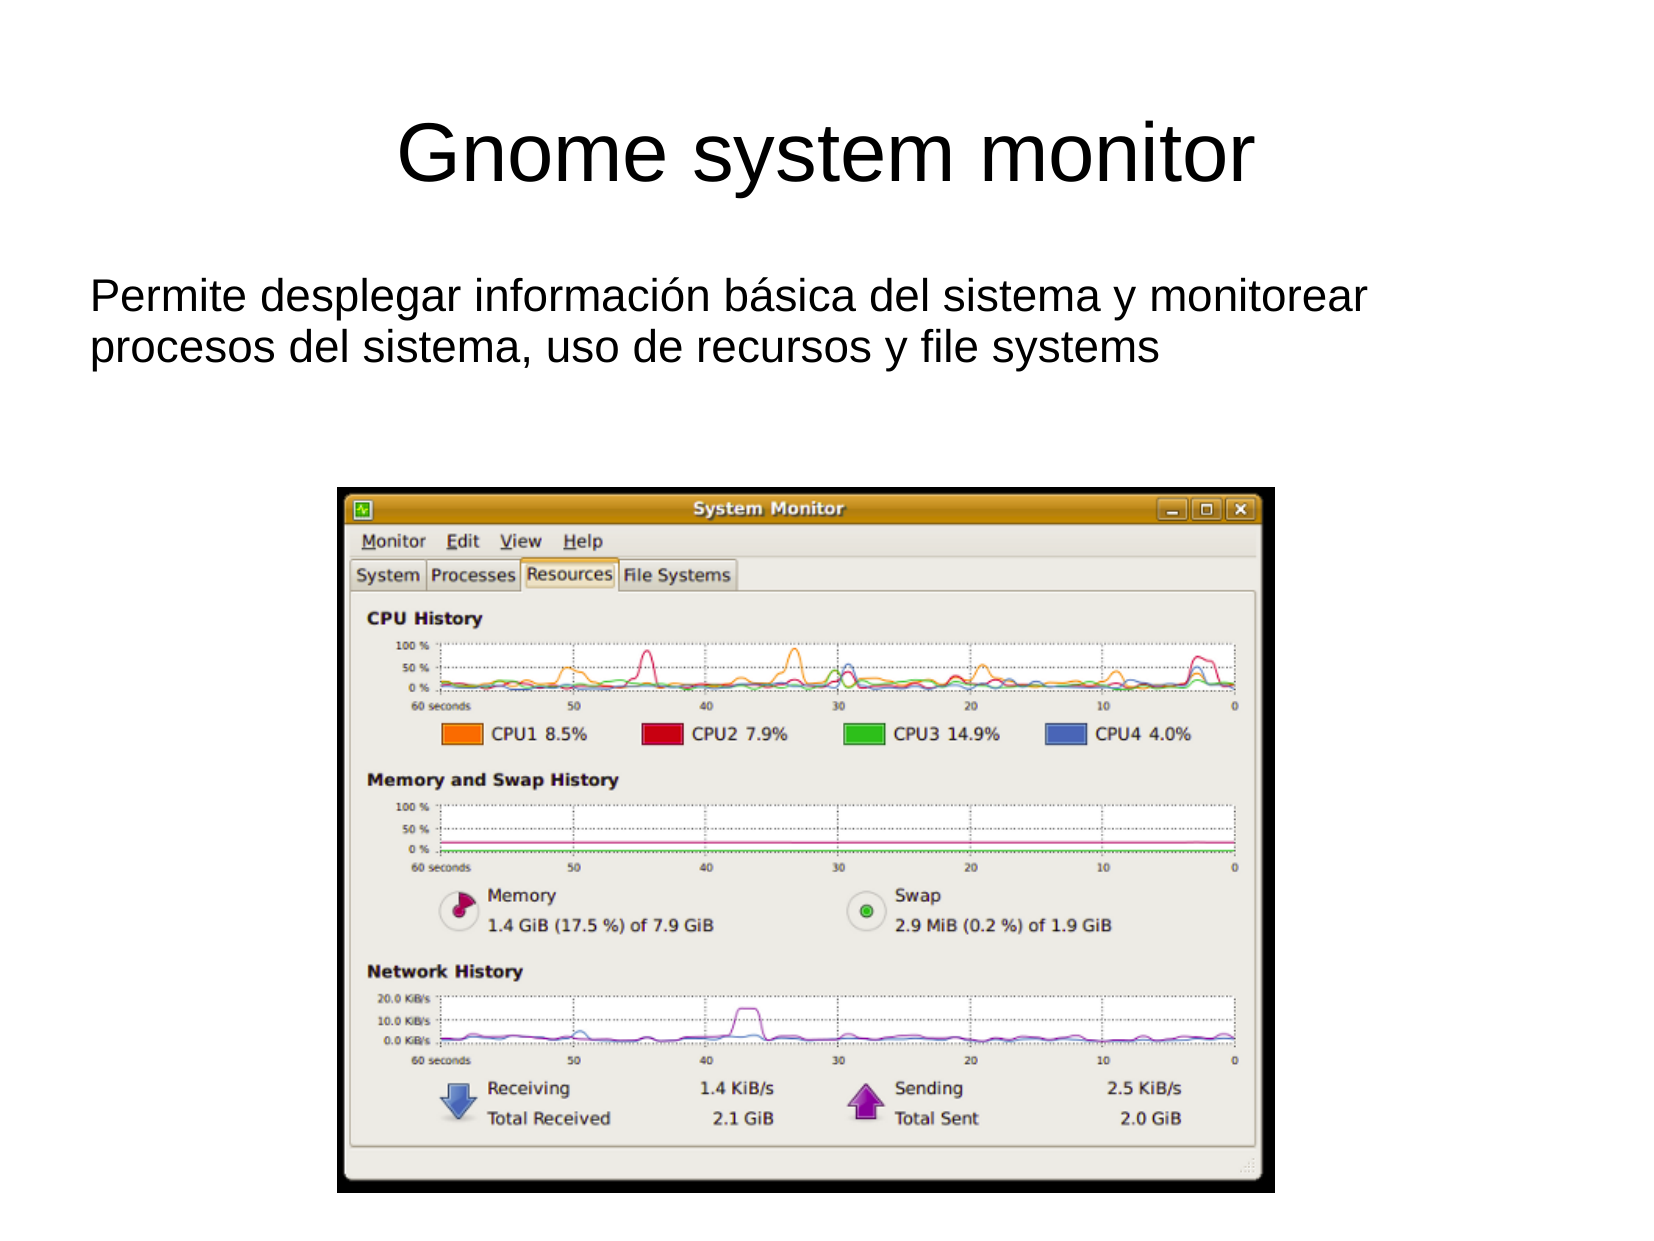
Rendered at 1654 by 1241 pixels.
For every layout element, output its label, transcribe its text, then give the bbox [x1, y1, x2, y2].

title Gnome system monitor [82, 49, 1571, 257]
picture [337, 487, 1275, 1193]
text_box Permite desplegar información básica del sistema y monitorear procesos del sistema, uso de recursos y file systems [75, 262, 1501, 380]
